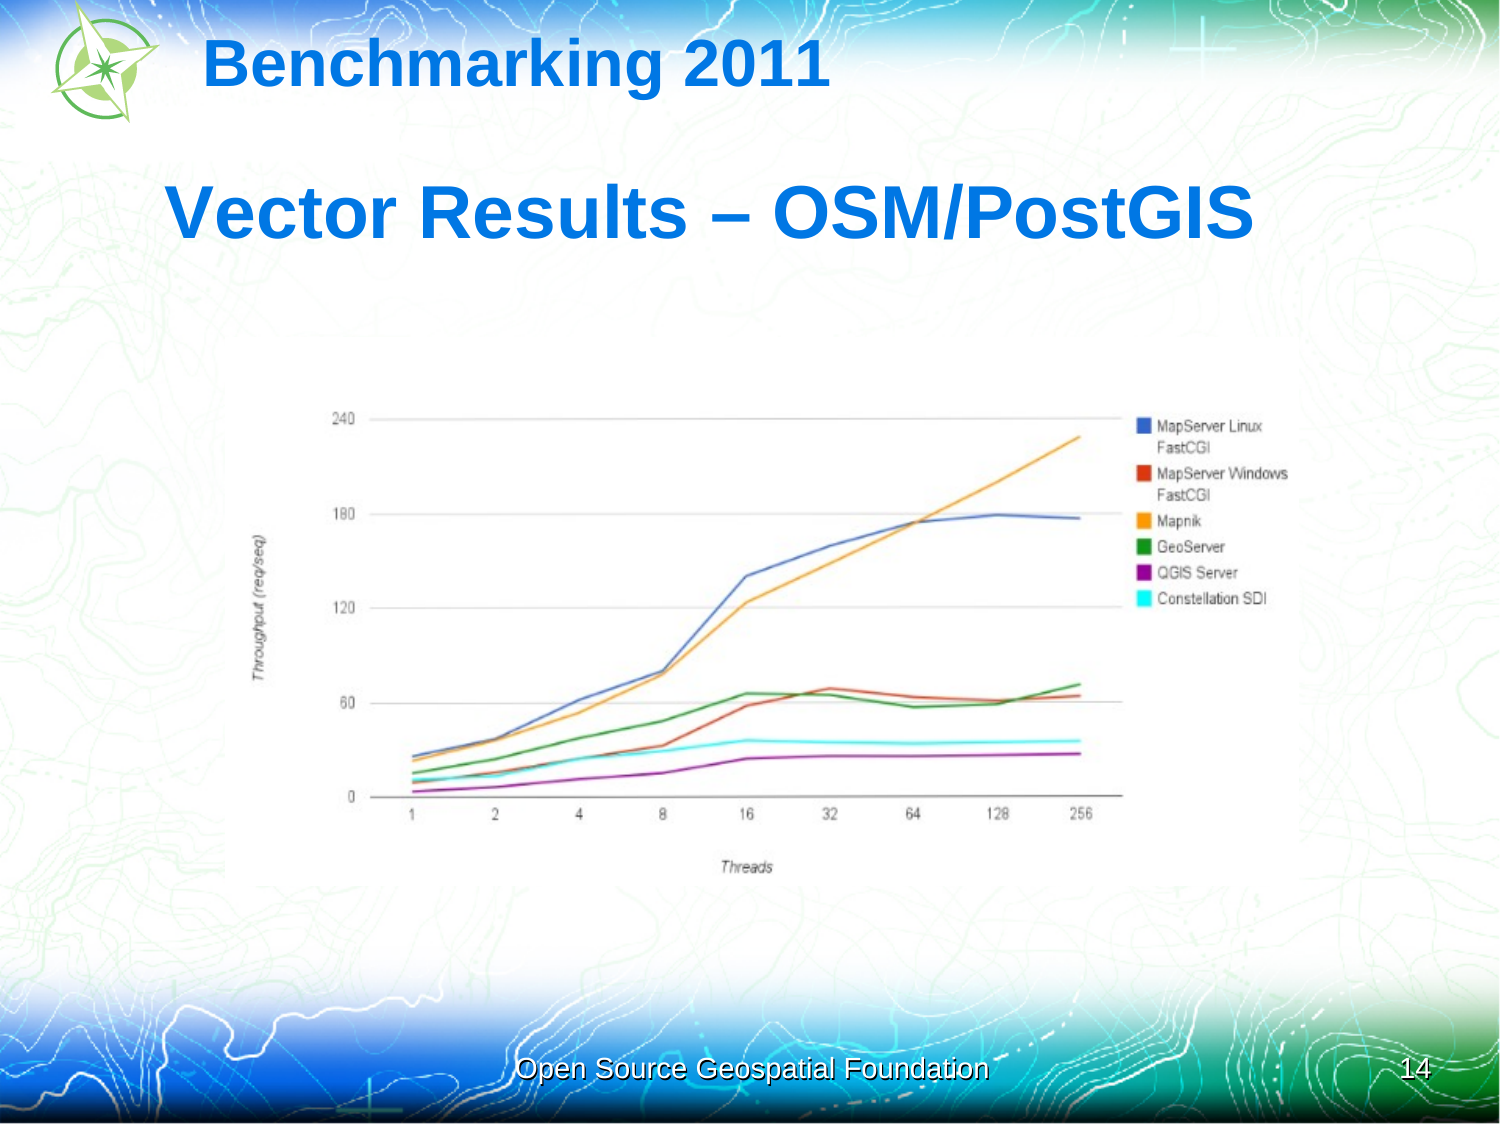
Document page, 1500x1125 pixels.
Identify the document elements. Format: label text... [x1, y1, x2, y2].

title Benchmarking 2011 [187, 11, 1487, 113]
text_box Open Source Geospatial Foundation [383, 1045, 1122, 1112]
title Vector Results – OSM/PostGIS [150, 158, 1313, 263]
text_box <number> [1134, 1045, 1447, 1112]
picture [0, 0, 1500, 1125]
